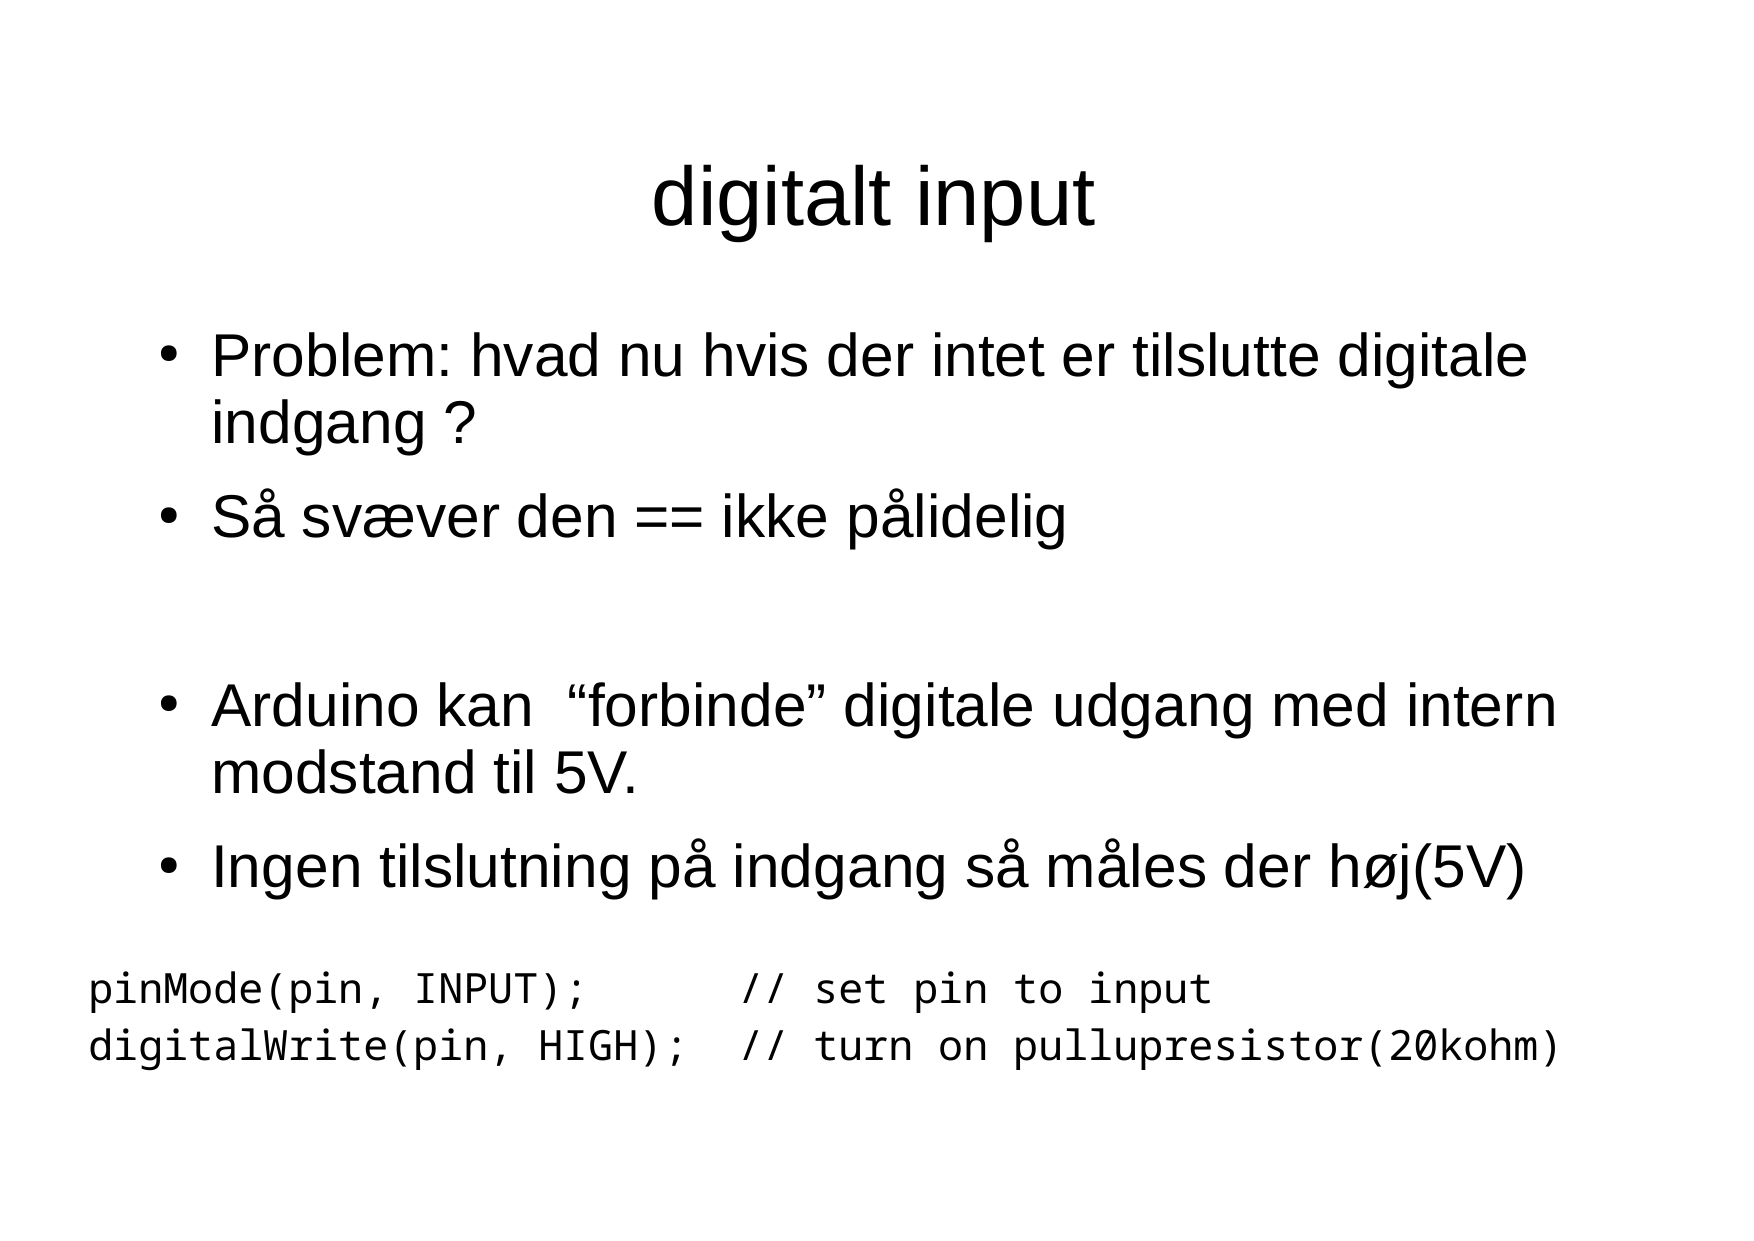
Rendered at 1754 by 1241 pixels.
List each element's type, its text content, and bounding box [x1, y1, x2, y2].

text_box pinMode(pin, INPUT); // set pin to input digitalWrite(pin, HIGH); // turn on pullupresistor(20kohm) [73, 951, 1634, 1064]
title digitalt input [140, 103, 1614, 291]
list Problem: hvad nu hvis der intet er tilslutte digitale indgang ? Så svæver den == ikke pålidelig Arduino kan “forbinde” digitale udgang med intern modstand til 5V. Ingen tilslutning på indgang så måles der høj(5V) [140, 321, 1614, 951]
